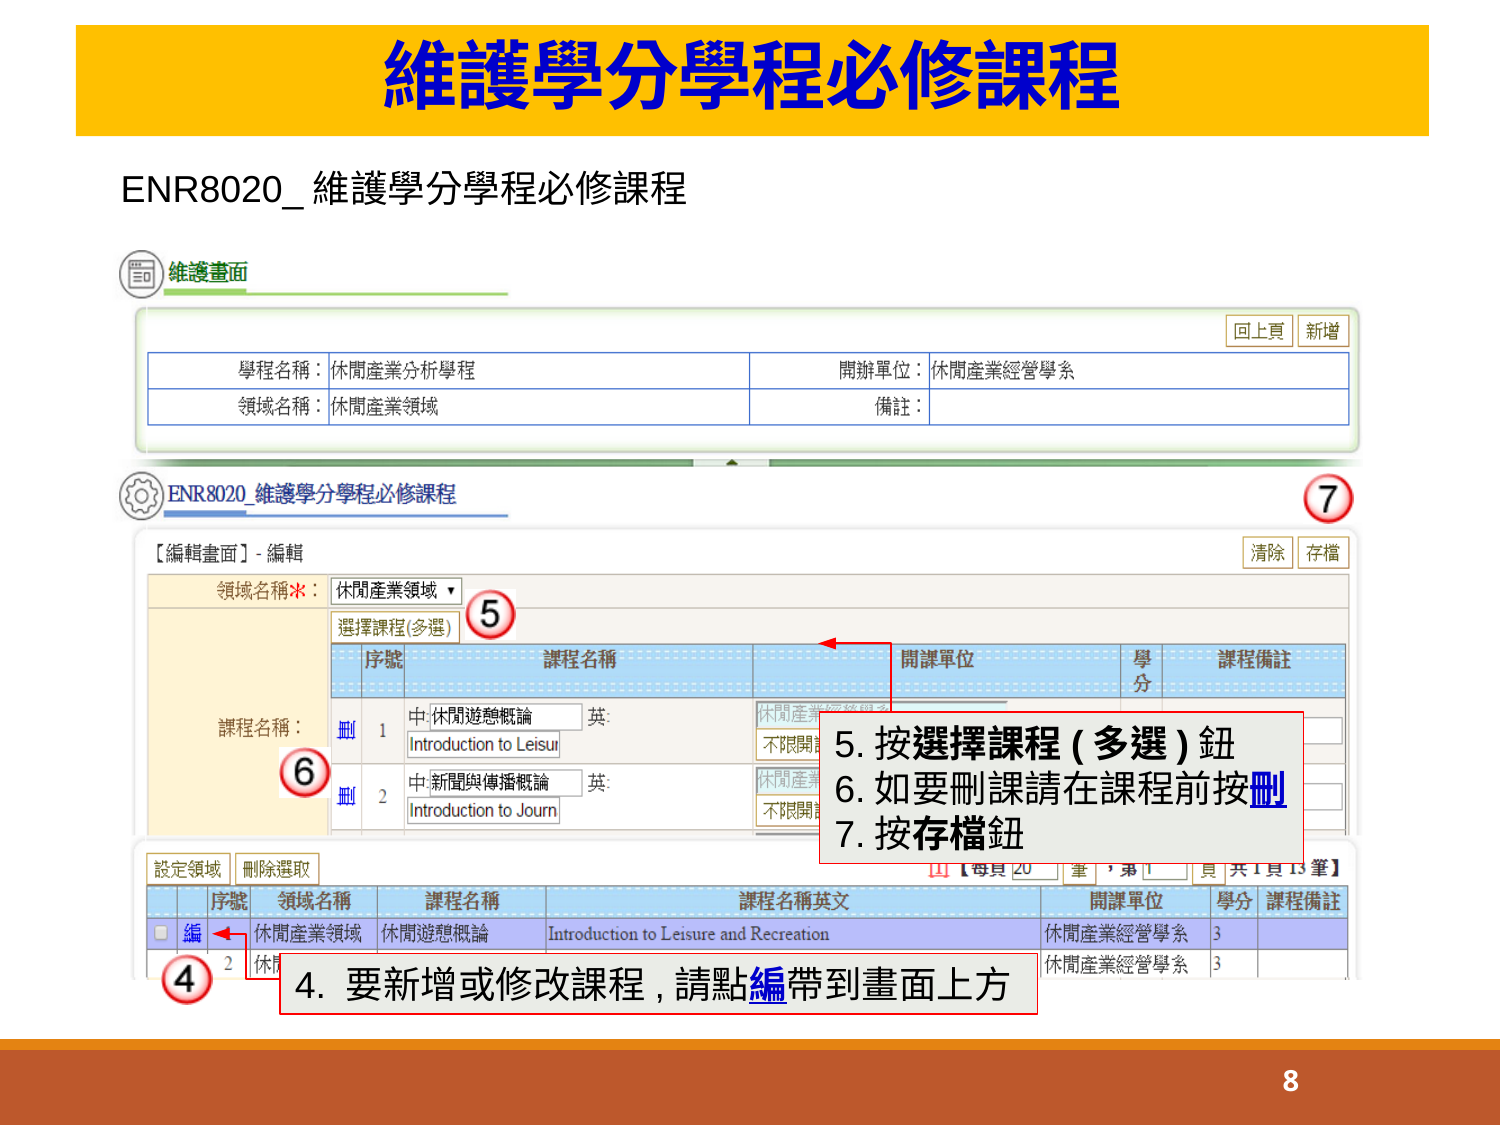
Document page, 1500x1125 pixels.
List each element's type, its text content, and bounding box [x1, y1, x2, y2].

text_box 7 [1267, 1051, 1429, 1112]
picture [107, 250, 1363, 1005]
text_box 4. 要新增或修改課程,請點編帶到畫面上方 [279, 953, 1038, 1015]
text_box 維護學分學程必修課程 [75, 25, 1429, 137]
text_box 5.按選擇課程(多選)鈕 6.如要刪課請在課程前按刪 7.按存檔鈕 [819, 712, 1304, 864]
text_box ENR8020_維護學分學程必修課程 [105, 157, 700, 218]
